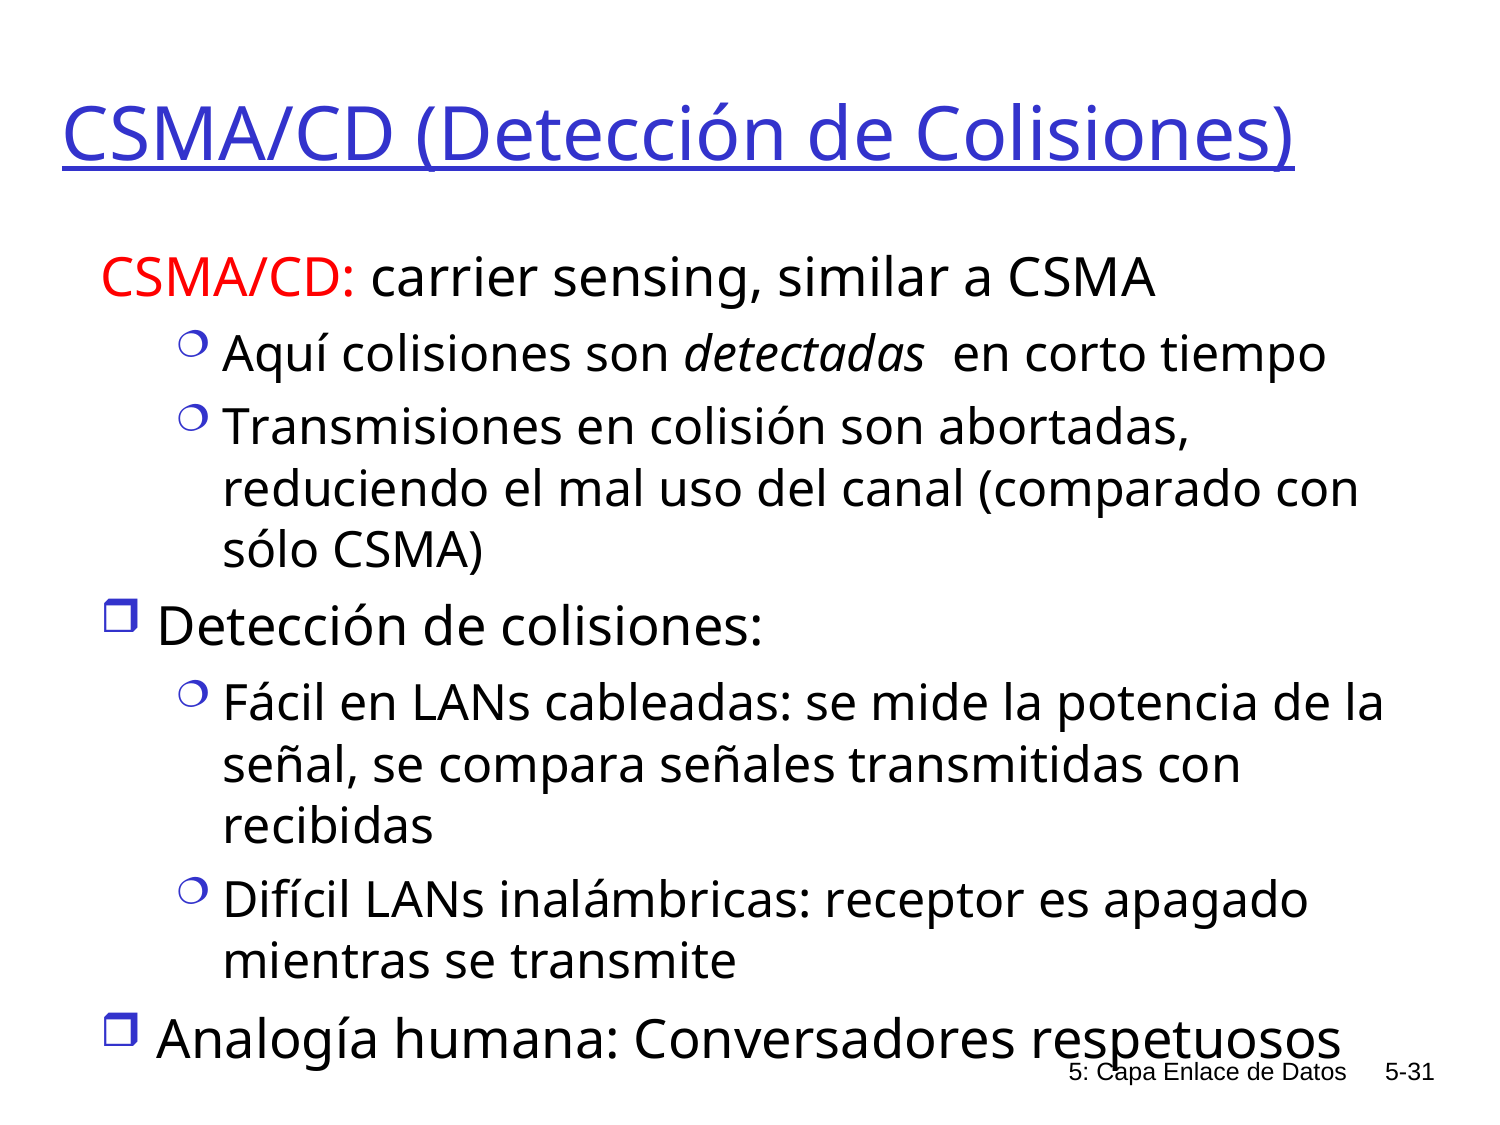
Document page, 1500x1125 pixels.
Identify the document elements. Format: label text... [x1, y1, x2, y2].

title CSMA/CD (Detección de Colisiones) [47, 37, 1363, 225]
list CSMA/CD: carrier sensing, similar a CSMA Aquí colisiones son detectadas en corto tiempo Transmisiones en colisión son abortadas, reduciendo el mal uso del canal (comparado con sólo CSMA) Detección de colisiones: Fácil en LANs cableadas: se mide la potencia de la señal, se compara señales transmitidas con recibidas Difícil LANs inalámbricas: receptor es apagado mientras se transmite Analogía humana: Conversadores respetuosos [85, 235, 1442, 998]
